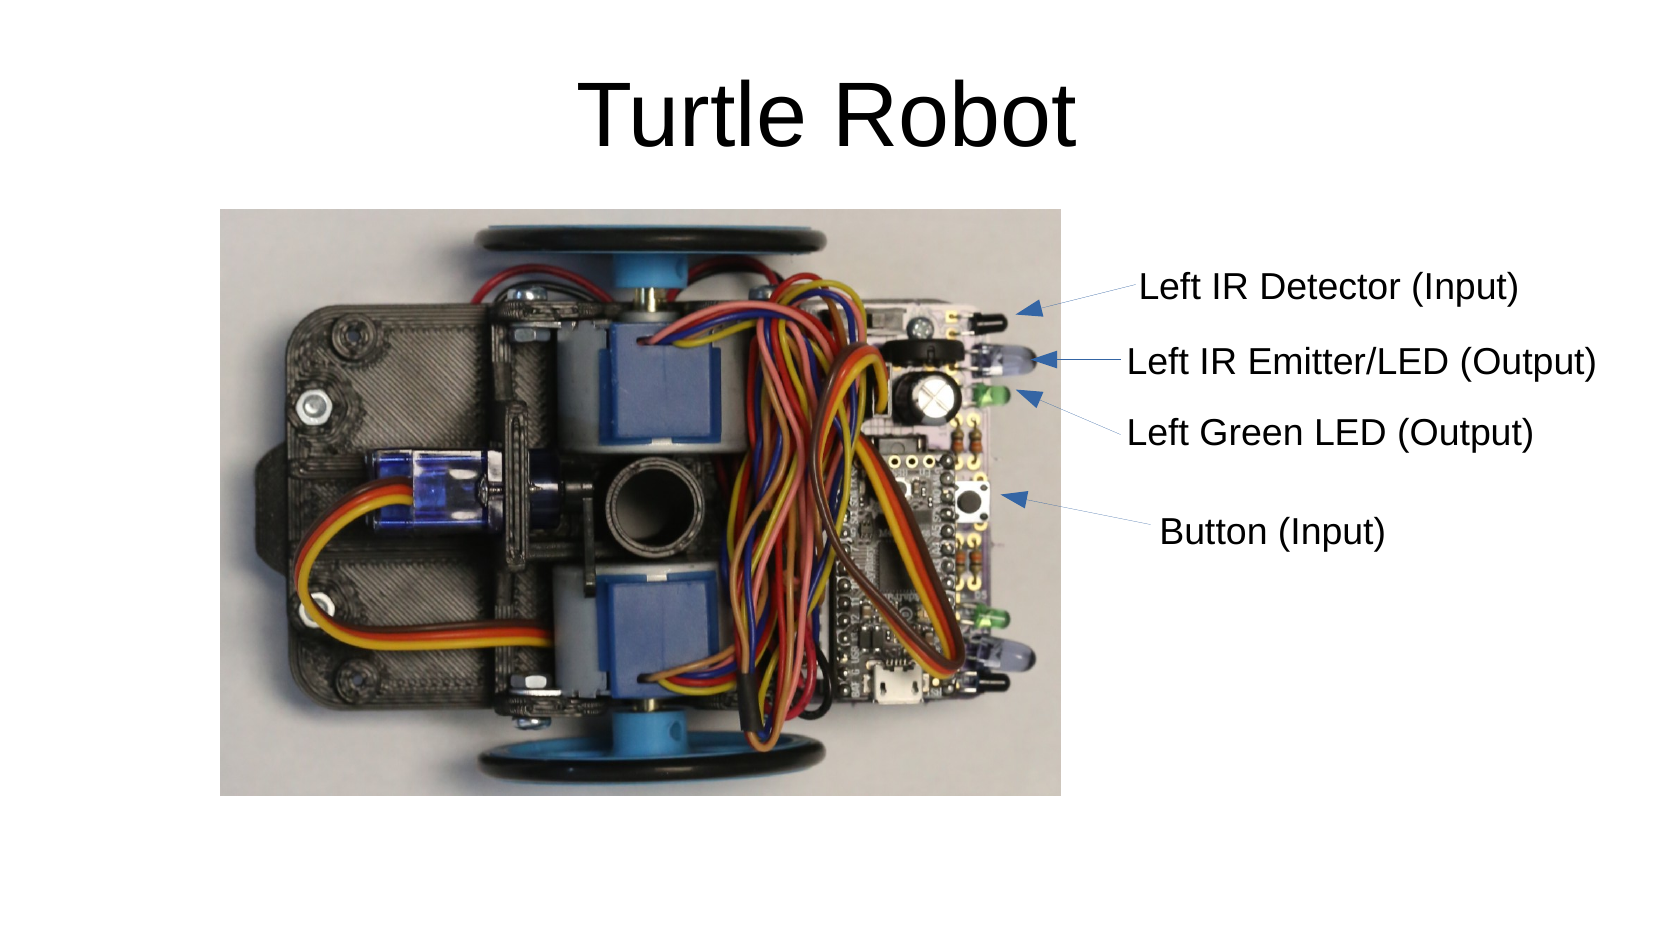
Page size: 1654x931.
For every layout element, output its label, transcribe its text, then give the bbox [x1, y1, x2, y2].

picture [220, 209, 1061, 796]
text_box Left IR Emitter/LED (Output) [1111, 332, 1616, 432]
text_box Left IR Detector (Input) [1123, 257, 1559, 332]
text_box Button (Input) [1144, 503, 1402, 561]
title Turtle Robot [82, 37, 1571, 193]
text_box Left Green LED (Output) [1111, 404, 1560, 504]
